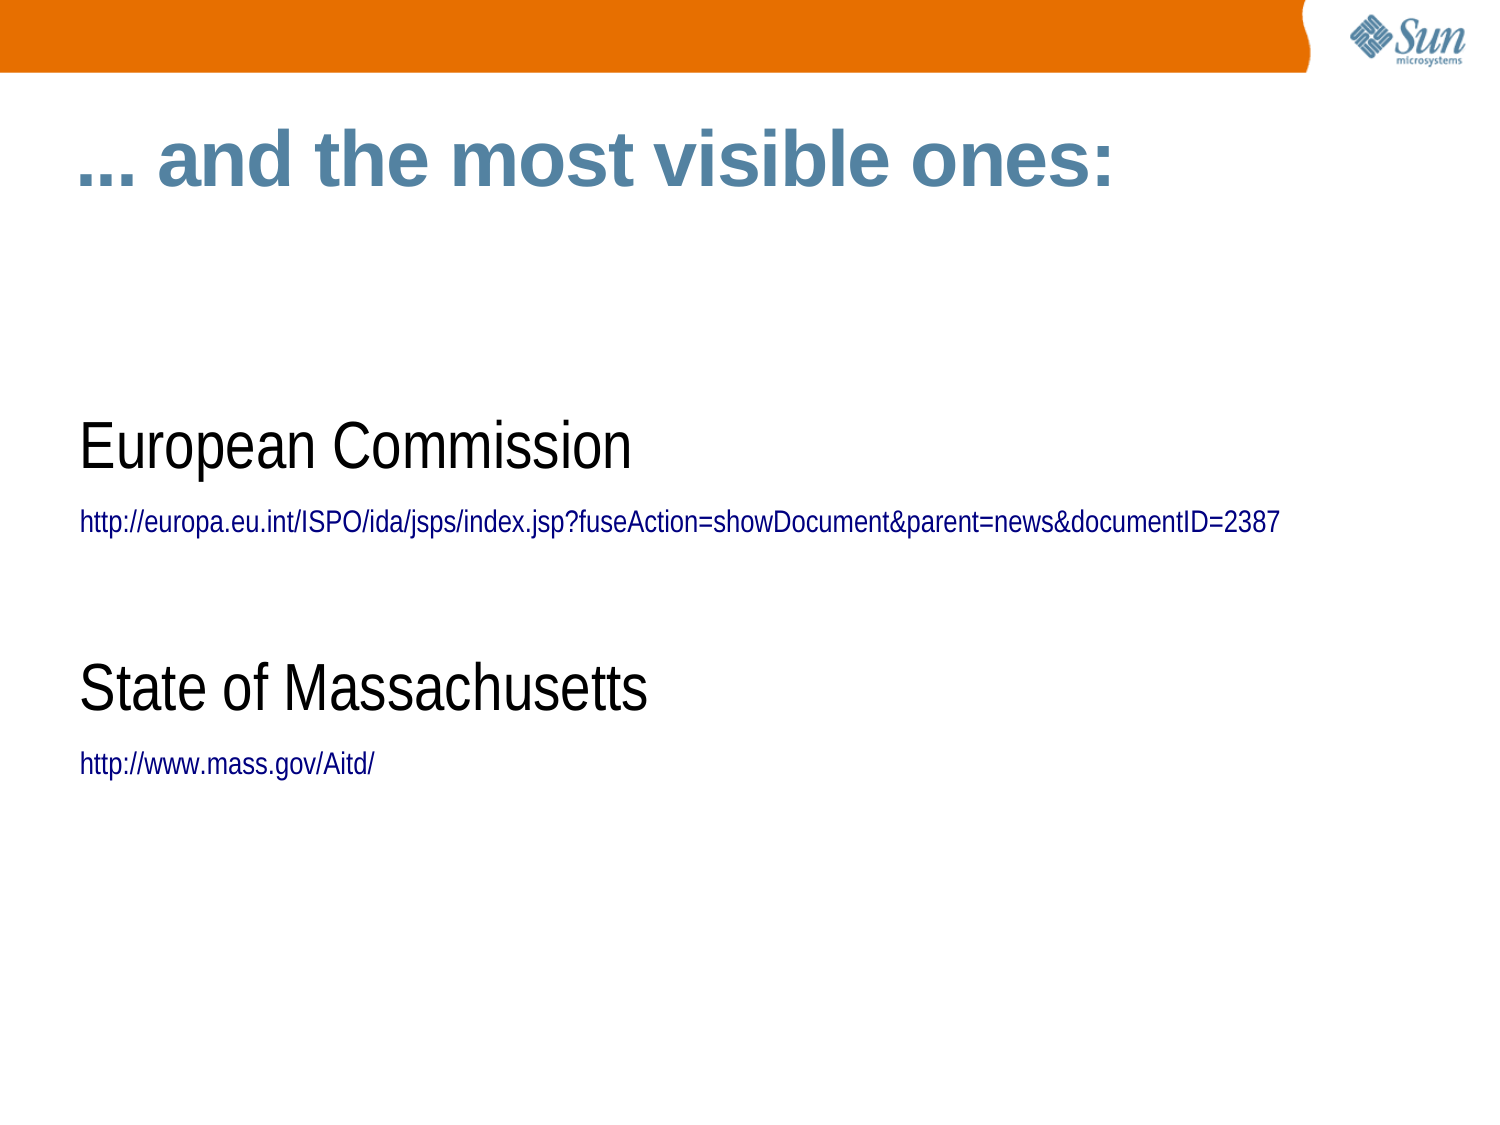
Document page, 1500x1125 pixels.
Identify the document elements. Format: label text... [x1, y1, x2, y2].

picture [0, 0, 1500, 75]
title ... and the most visible ones: [75, 122, 1438, 302]
list European Commission http://europa.eu.int/ISPO/ida/jsps/index.jsp?fuseAction=showDocument&parent=news&documentID=2387 State of Massachusetts http://www.mass.gov/Aitd/ [60, 312, 1419, 875]
